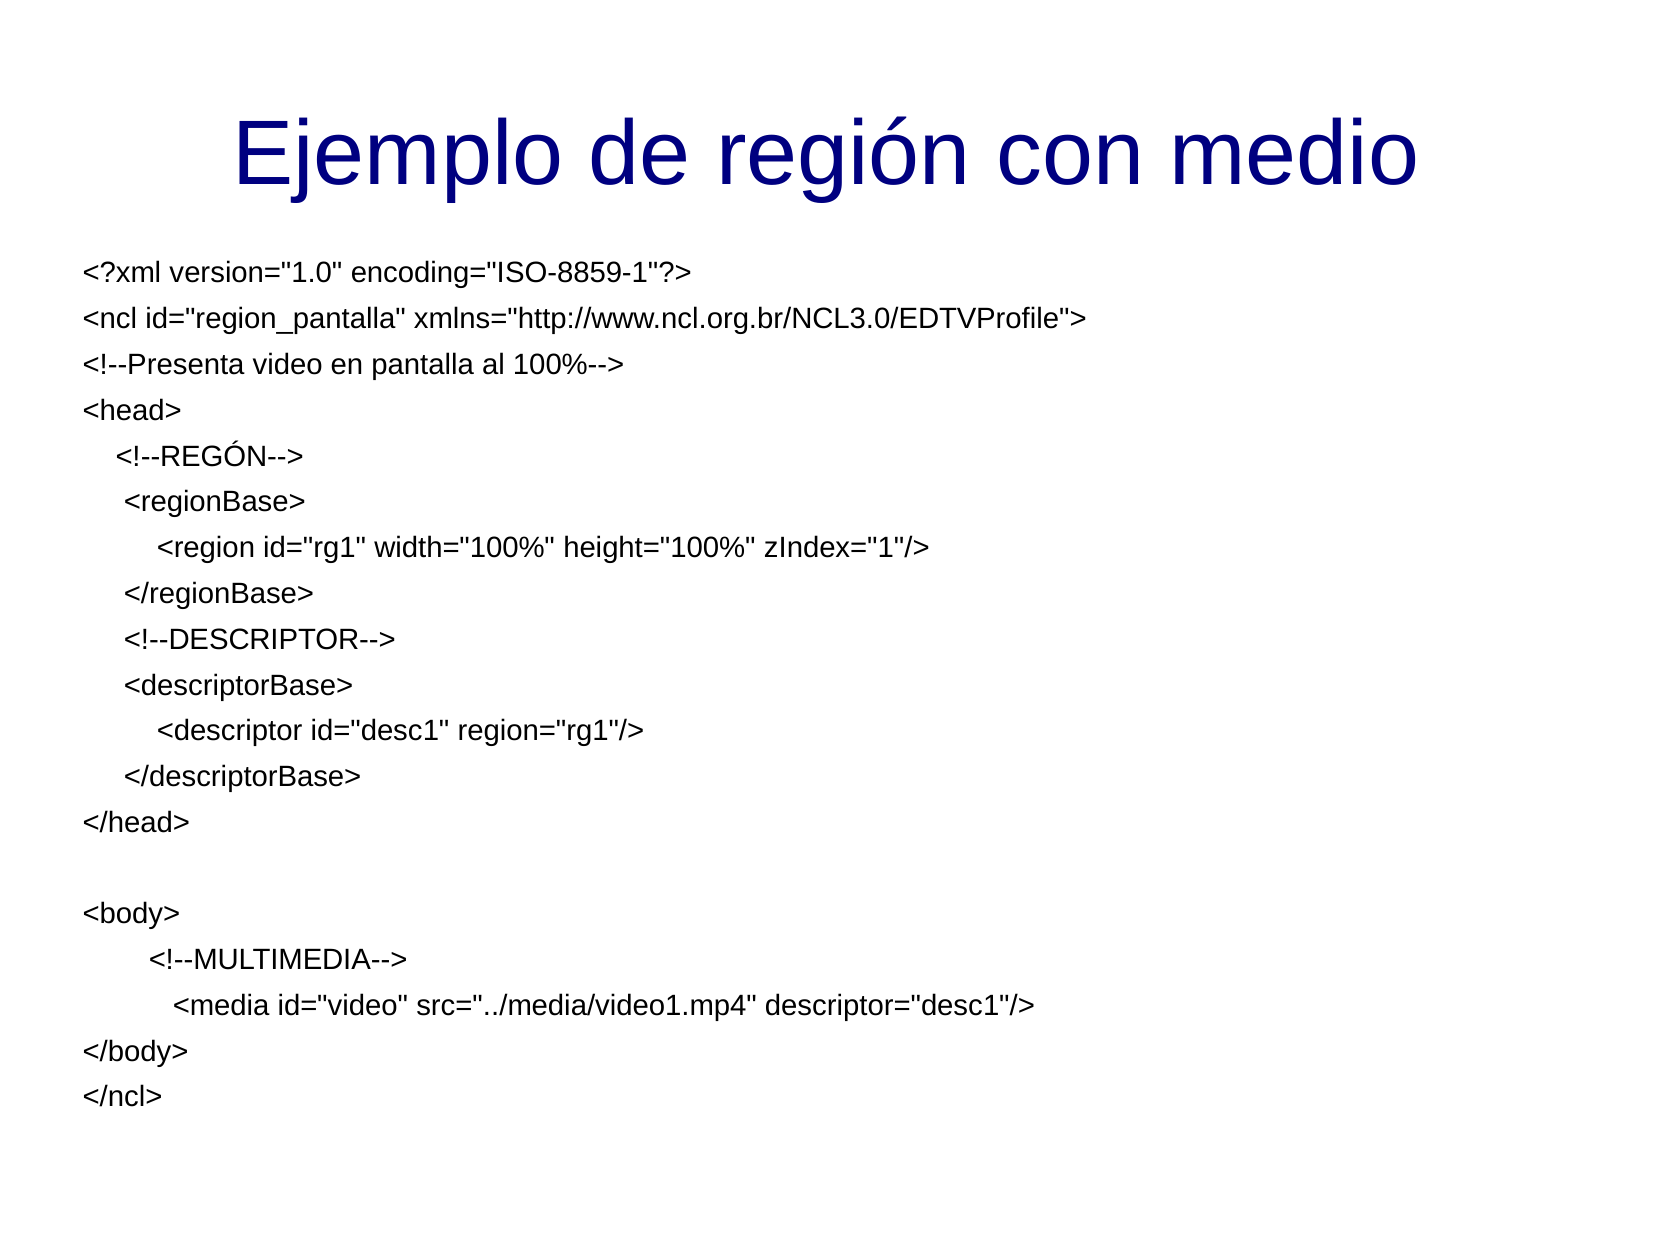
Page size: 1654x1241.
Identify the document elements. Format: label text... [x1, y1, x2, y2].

list <?xml version="1.0" encoding="ISO-8859-1"?> <ncl id="region_pantalla" xmlns="http://www.ncl.org.br/NCL3.0/EDTVProfile"> <!--Presenta video en pantalla al 100%--> <head> <!--REGÓN--> <regionBase> <region id="rg1" width="100%" height="100%" zIndex="1"/> </regionBase> <!--DESCRIPTOR--> <descriptorBase> <descriptor id="desc1" region="rg1"/> </descriptorBase> </head> <body> <!--MULTIMEDIA--> <media id="video" src="../media/video1.mp4" descriptor="desc1"/> </body> </ncl> [82, 256, 1538, 1122]
title Ejemplo de región con medio [82, 49, 1571, 257]
